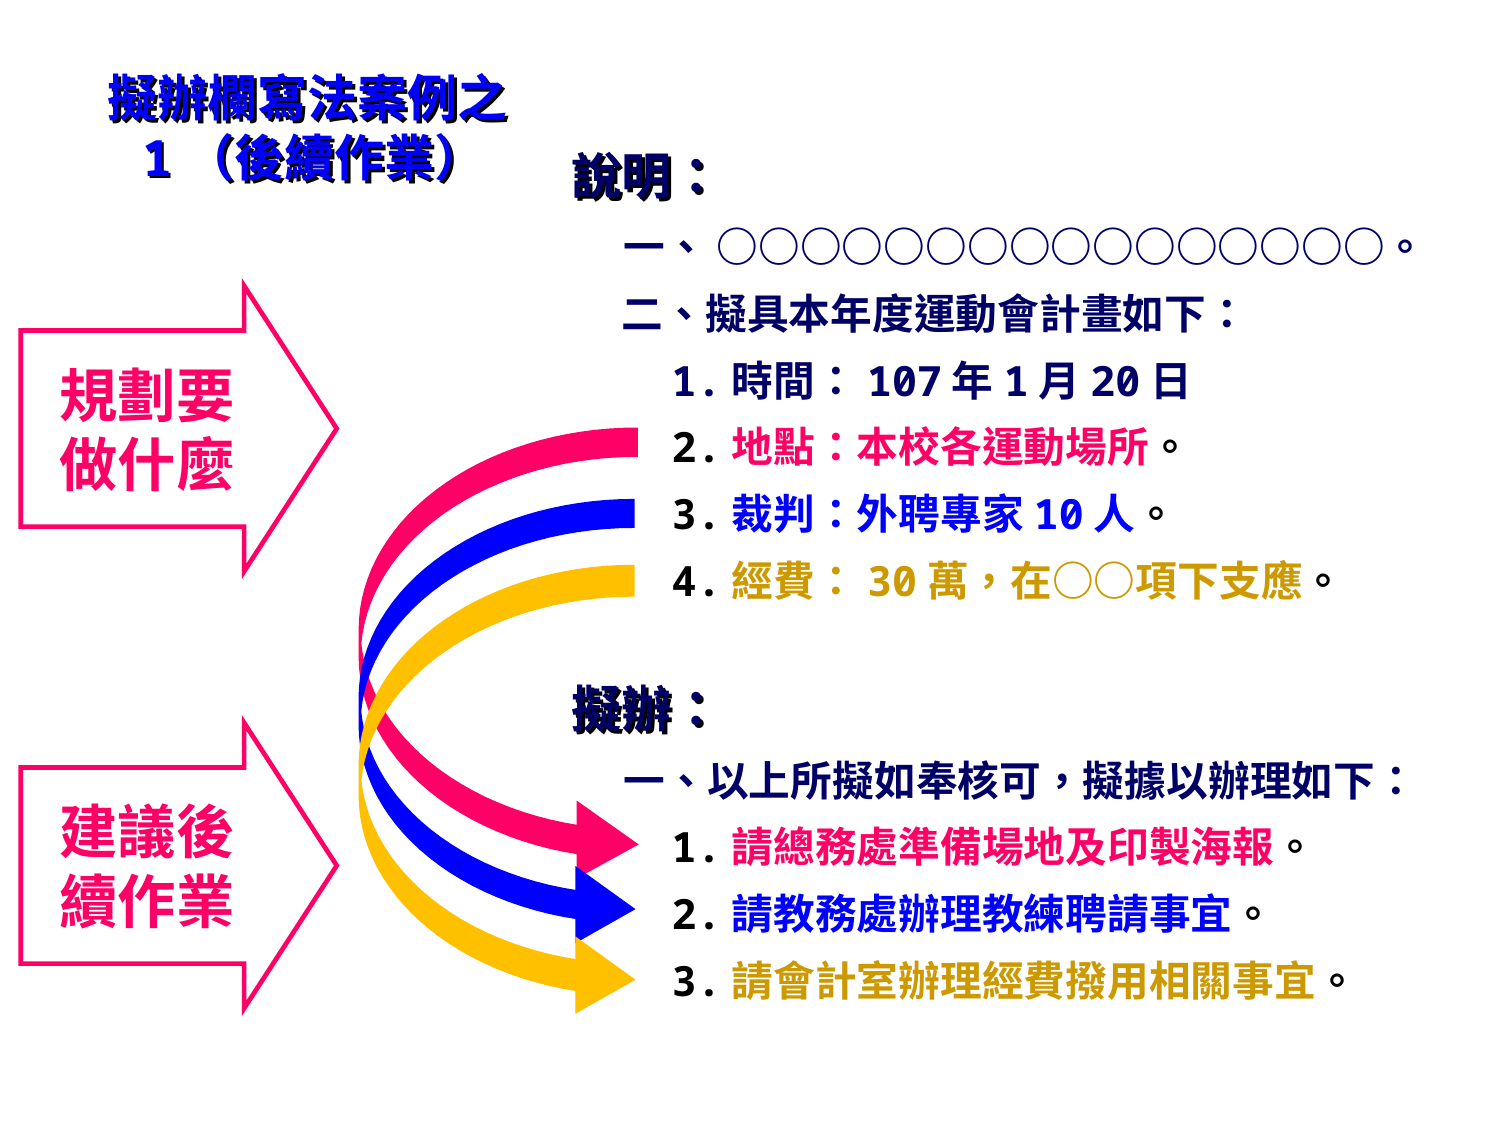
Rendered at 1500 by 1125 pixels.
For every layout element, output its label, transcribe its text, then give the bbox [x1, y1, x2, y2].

text_box 擬辦欄寫法案例之1（後續作業） [70, 48, 557, 204]
text_box 說明： 一、 ○○○○○○○○○○○○○○○○。 二、擬具本年度運動會計畫如下： 1.時間：107年1月20日 2.地點：本校各運動場所。 3.裁判：外聘專家10人。 4.經費：30萬，在○○項下支應。 擬辦： 一、以上所擬如奉核可，擬據以辦理如下： 1.請總務處準備場地及印製海報。 2.請教務處辦理教練聘請事宜。 3.請會計室辦理經費撥用相關事宜。 [557, 126, 1462, 1075]
text_box 建議後續作業 [20, 722, 337, 1009]
text_box [359, 428, 637, 1012]
text_box 規劃要 做什麼 [20, 285, 337, 572]
